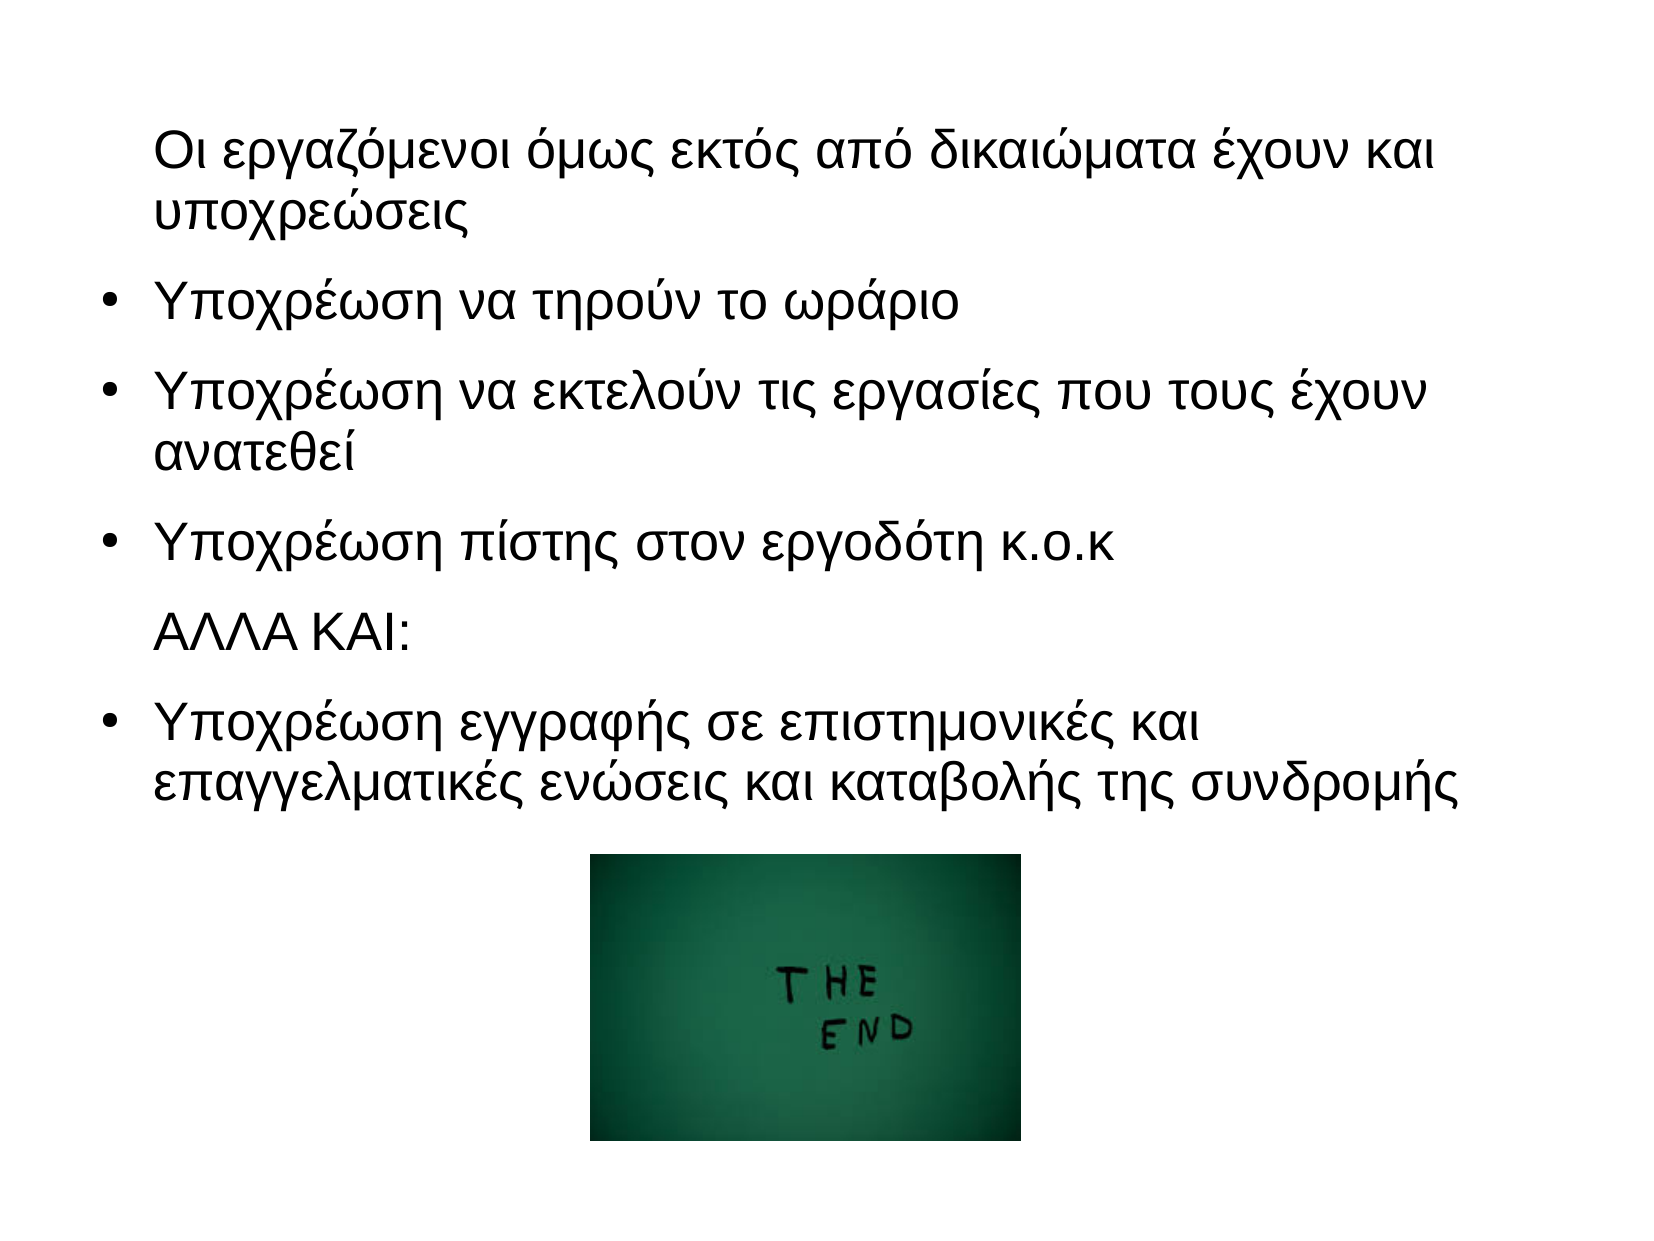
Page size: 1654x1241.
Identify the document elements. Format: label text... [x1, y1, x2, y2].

list Οι εργαζόμενοι όμως εκτός από δικαιώματα έχουν και υποχρεώσεις Υποχρέωση να τηρούν το ωράριο Υποχρέωση να εκτελούν τις εργασίες που τους έχουν ανατεθεί Υποχρέωση πίστης στον εργοδότη κ.ο.κ ΑΛΛΑ ΚΑΙ: Υποχρέωση εγγραφής σε επιστημονικές και επαγγελματικές ενώσεις και καταβολής της συνδρομής [82, 120, 1571, 1109]
picture [590, 854, 1021, 1141]
